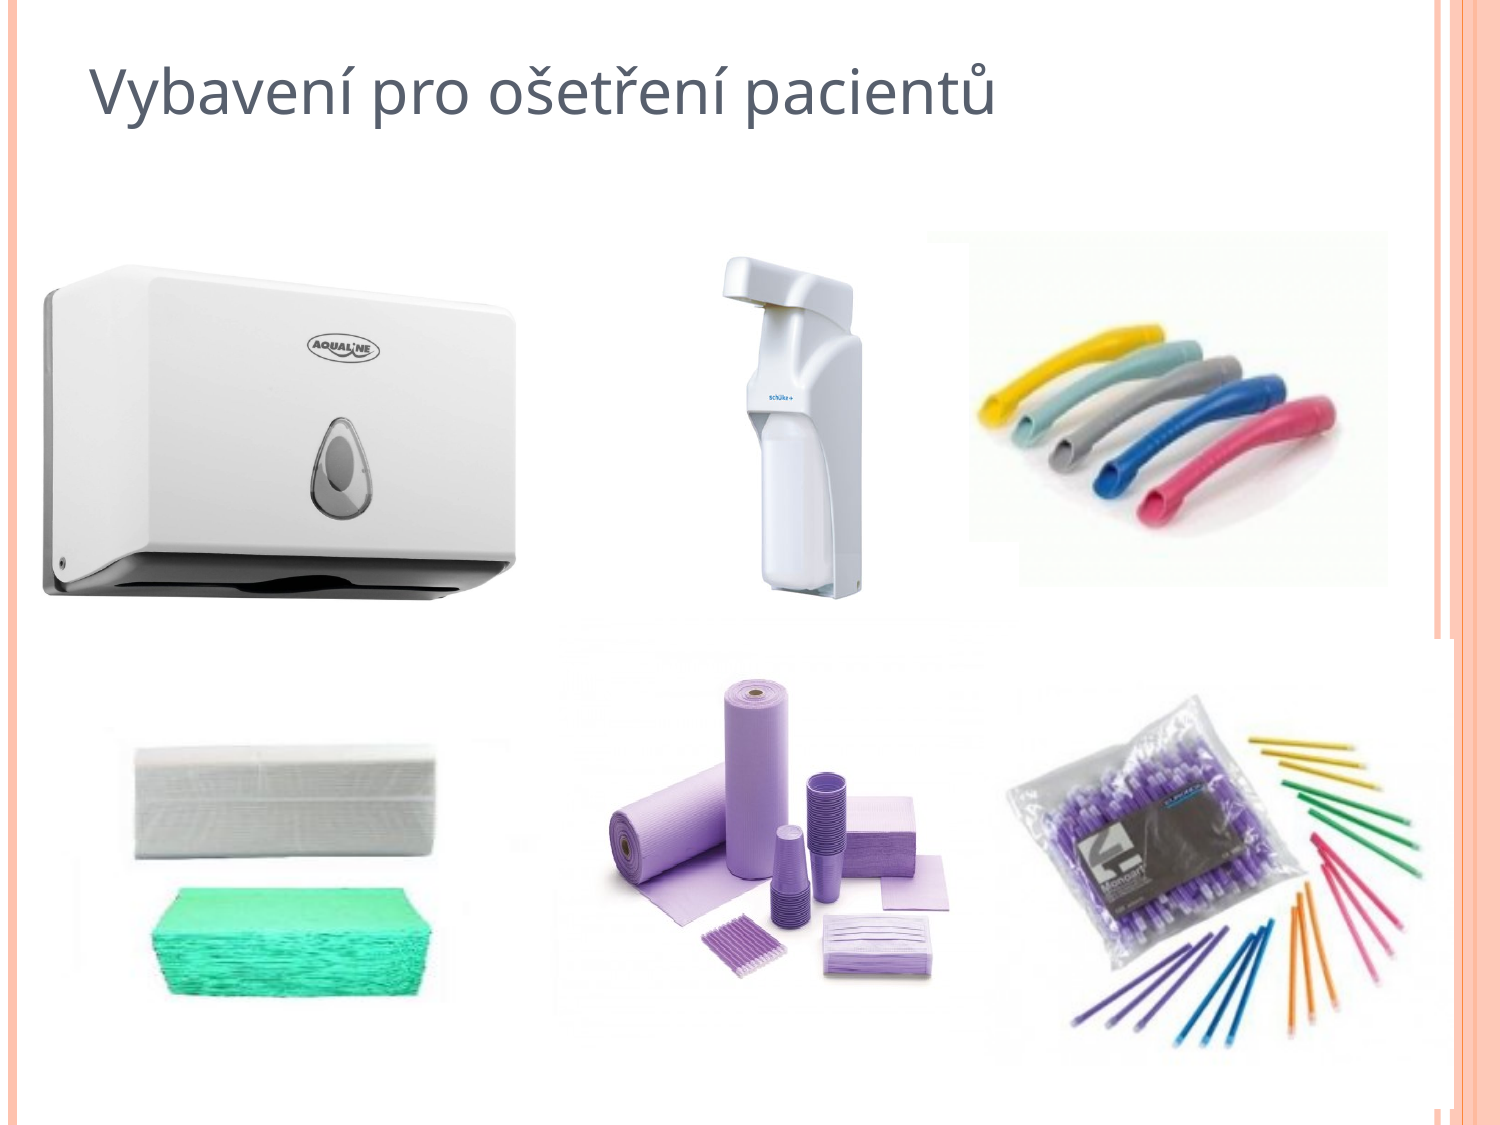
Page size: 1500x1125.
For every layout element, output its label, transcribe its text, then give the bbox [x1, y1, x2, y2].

picture [29, 243, 551, 624]
picture [29, 231, 1454, 1125]
title Vybavení pro ošetření pacientů [75, 45, 1300, 233]
